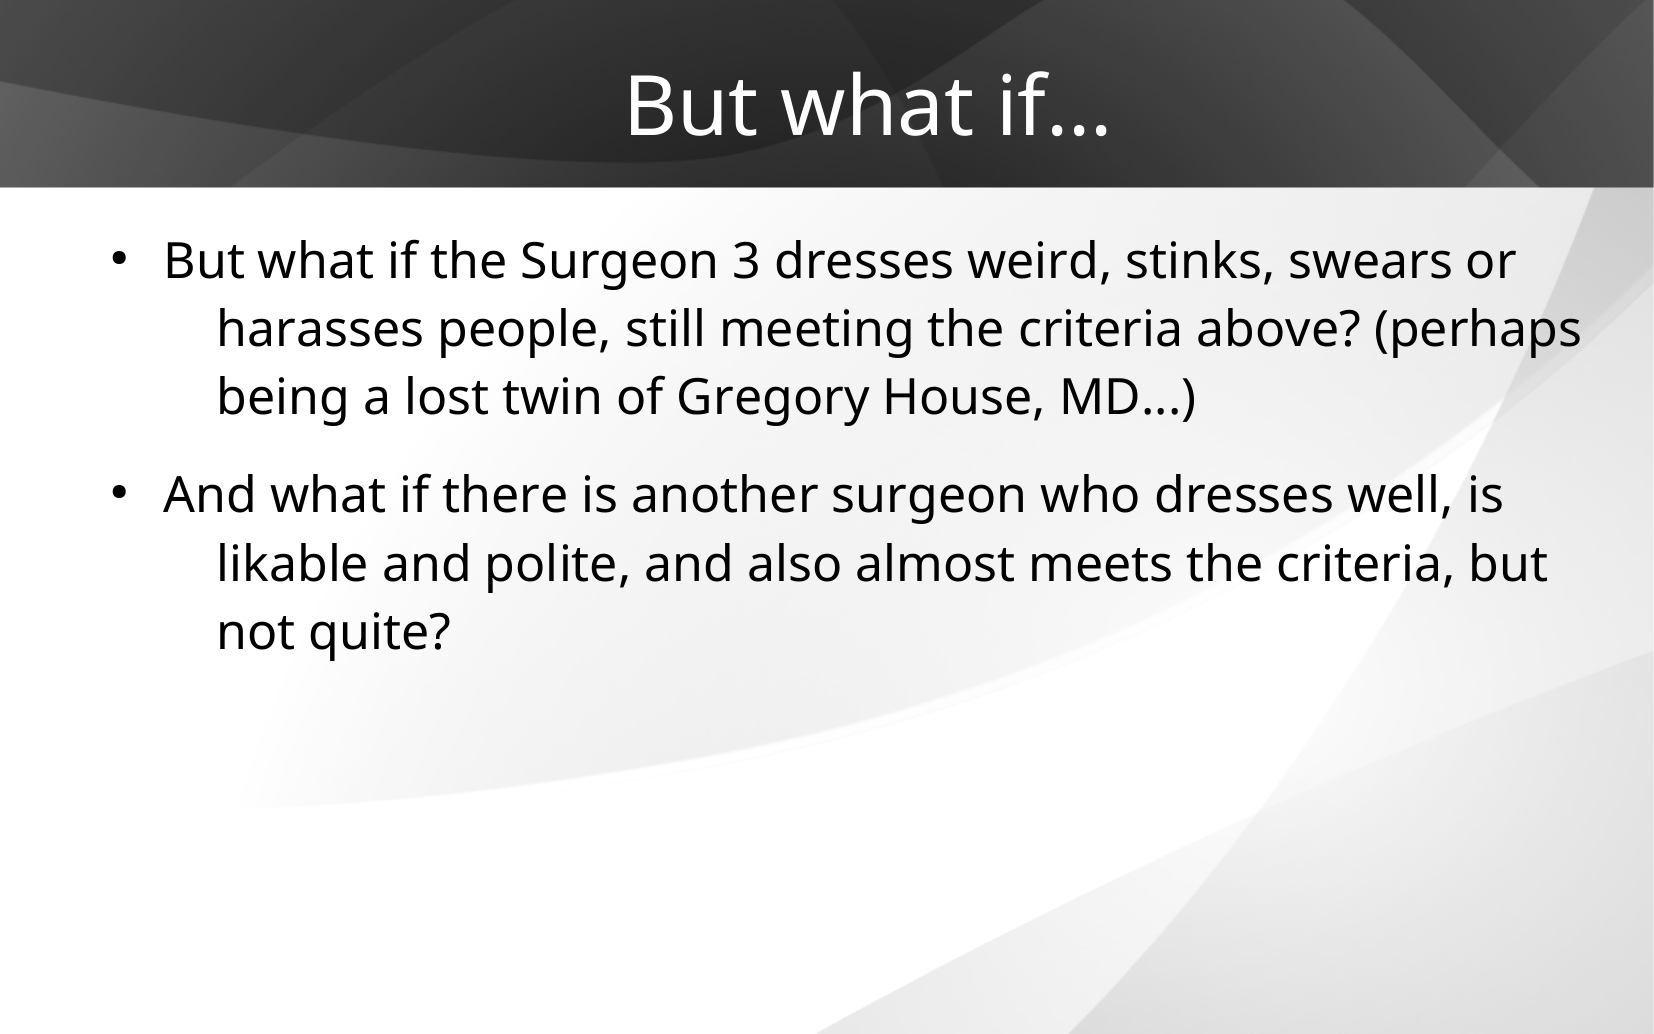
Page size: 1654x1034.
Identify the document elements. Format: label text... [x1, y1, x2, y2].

list But what if the Surgeon 3 dresses weird, stinks, swears or harasses people, still meeting the criteria above? (perhaps being a lost twin of Gregory House, MD...) And what if there is another surgeon who dresses well, is likable and polite, and also almost meets the criteria, but not quite? [75, 225, 1613, 1013]
title But what if... [124, 0, 1613, 208]
picture [0, 0, 1654, 1034]
